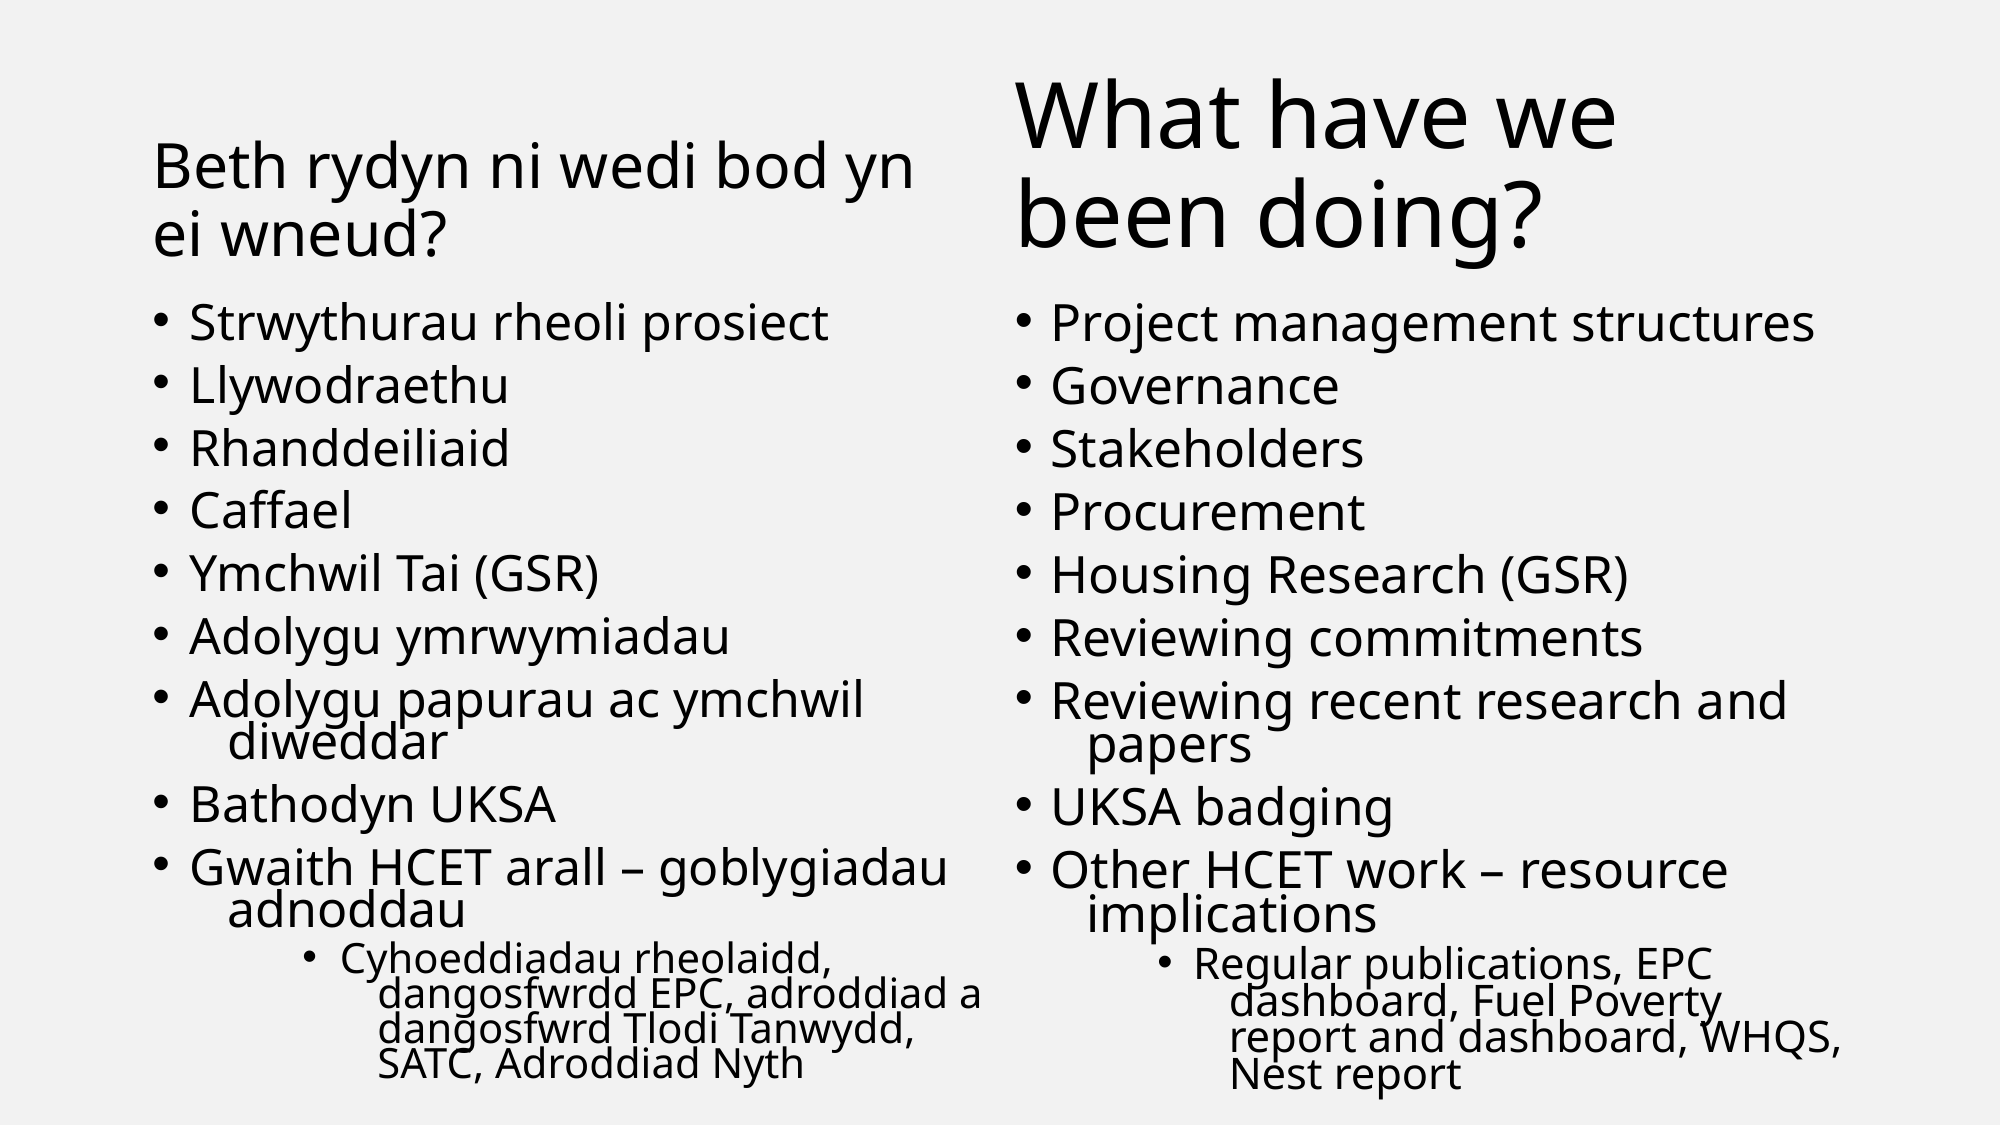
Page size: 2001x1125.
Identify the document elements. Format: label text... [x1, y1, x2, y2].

list Strwythurau rheoli prosiect Llywodraethu Rhanddeiliaid Caffael Ymchwil Tai (GSR) Adolygu ymrwymiadau Adolygu papurau ac ymchwil diweddar Bathodyn UKSA Gwaith HCET arall – goblygiadau adnoddau Cyhoeddiadau rheolaidd, dangosfwrdd EPC, adroddiad a dangosfwrd Tlodi Tanwydd, SATC, Adroddiad Nyth [137, 299, 1000, 1111]
text_box What have we been doing? [1000, 59, 1863, 278]
text_box Project management structures Governance Stakeholders Procurement Housing Research (GSR) Reviewing commitments Reviewing recent research and papers UKSA badging Other HCET work – resource implications Regular publications, EPC dashboard, Fuel Poverty report and dashboard, WHQS, Nest report [1000, 299, 1863, 1111]
title Beth rydyn ni wedi bod yn ei wneud? [137, 59, 1000, 278]
